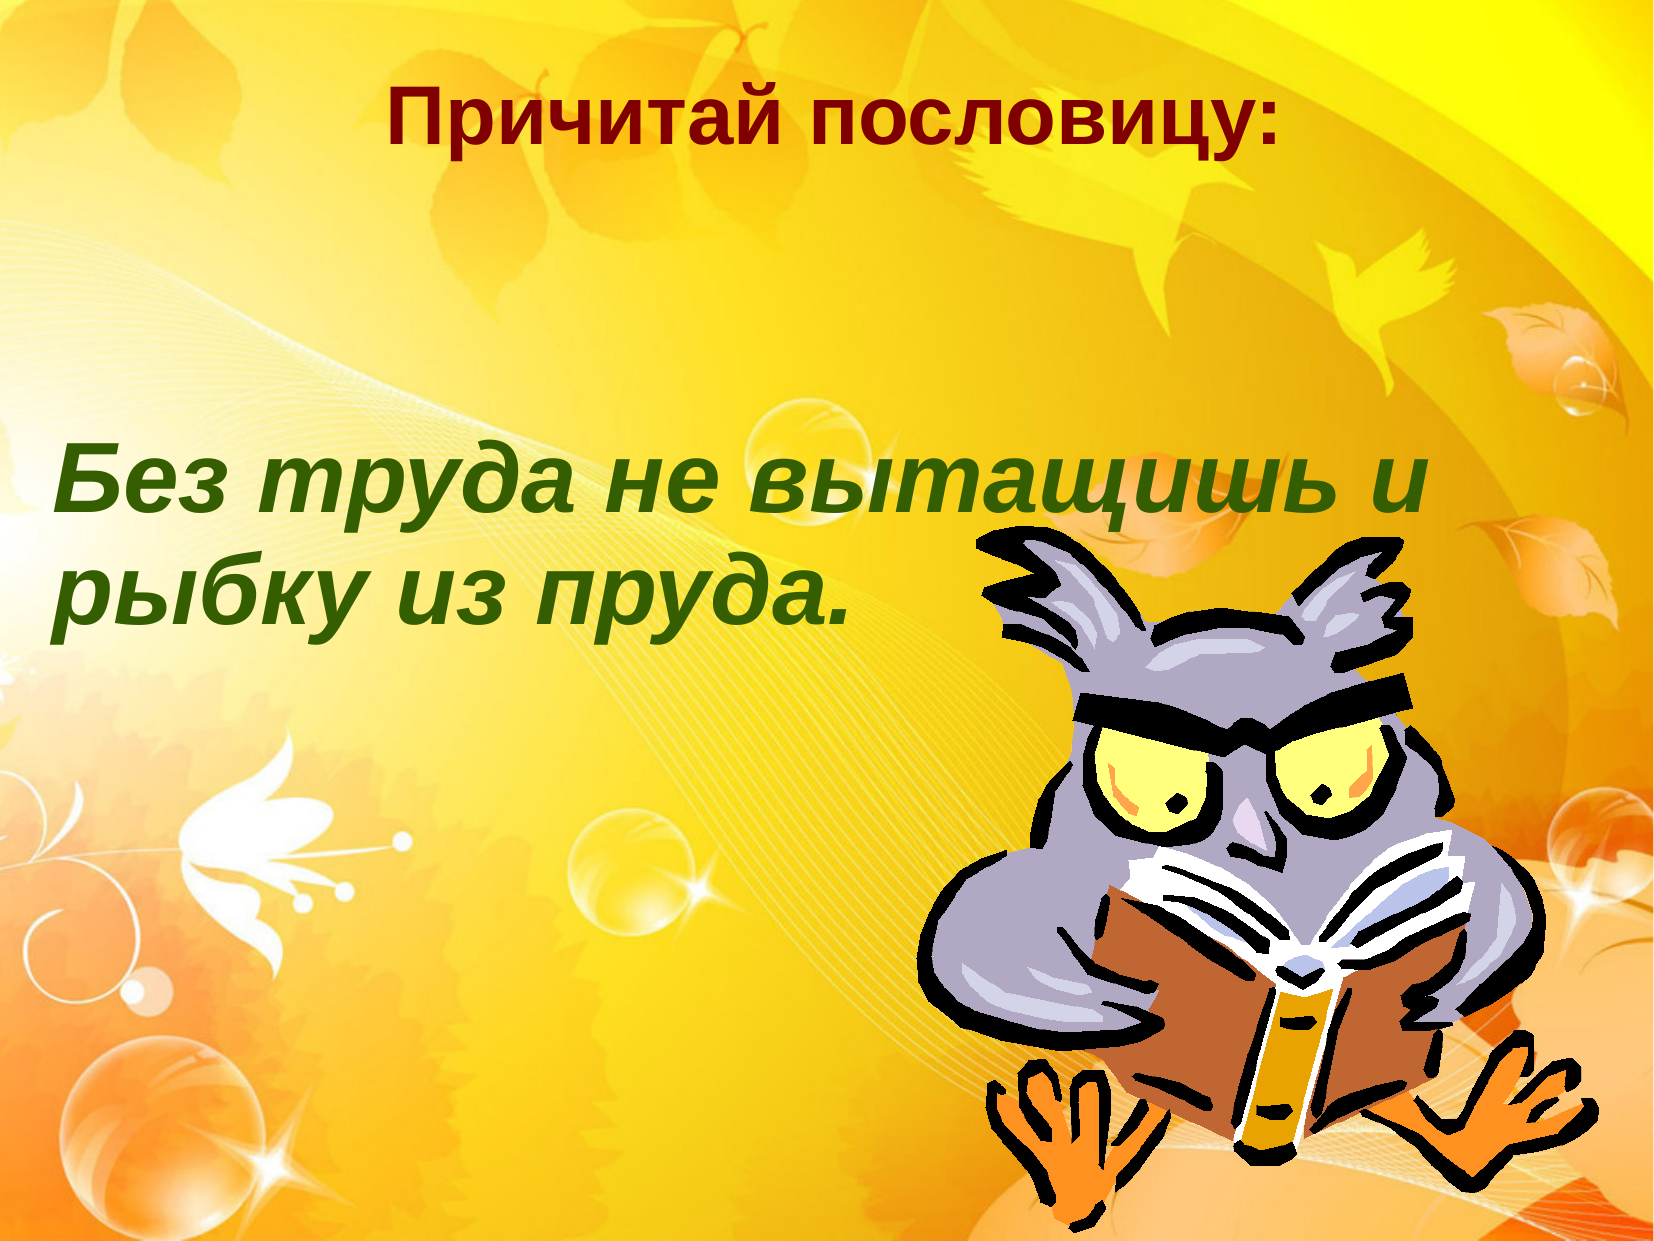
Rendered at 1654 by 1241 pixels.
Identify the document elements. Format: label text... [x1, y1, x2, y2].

text_box Причитай пословицу: Без труда не вытащишь и рыбку из пруда. [37, 61, 1633, 703]
picture [0, 0, 1654, 1241]
